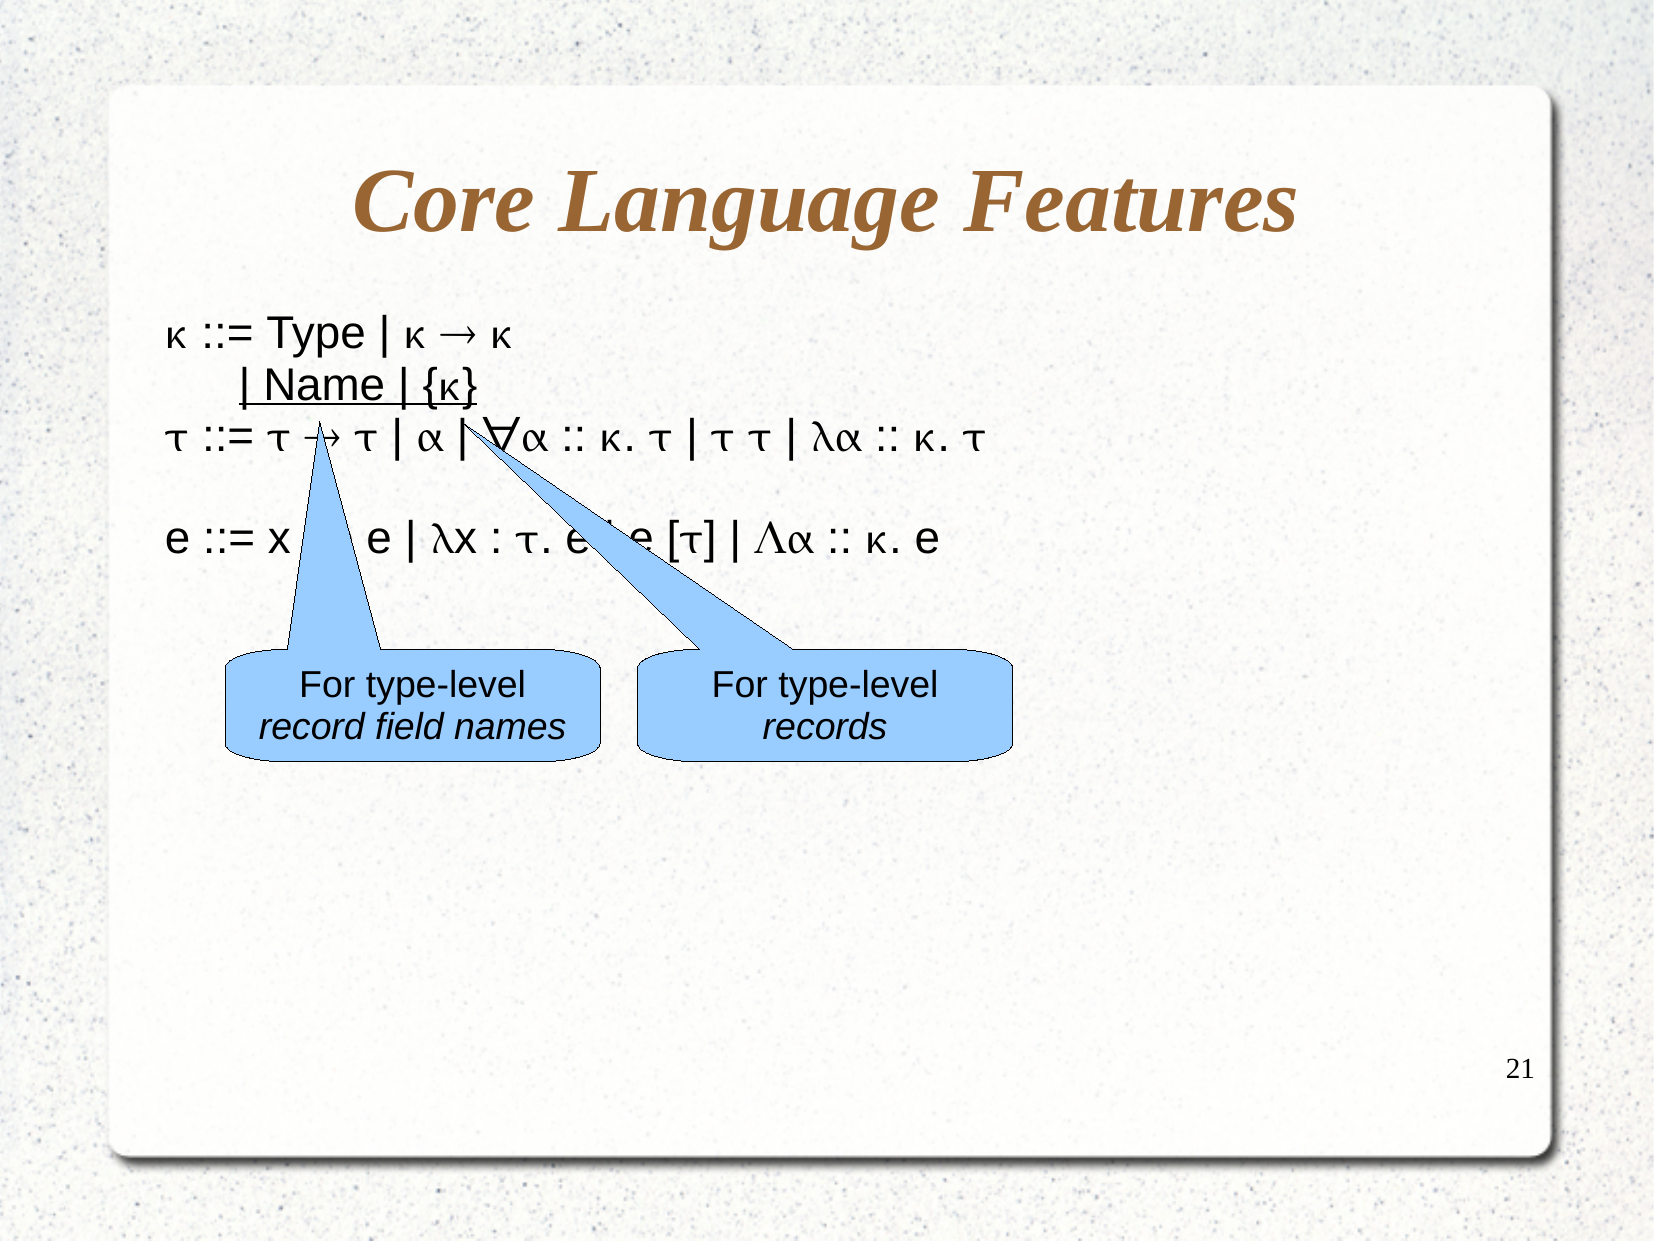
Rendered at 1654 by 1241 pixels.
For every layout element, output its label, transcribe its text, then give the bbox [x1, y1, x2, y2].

text_box  ::= Type |    | Name | {}  ::=    |  | ∀ :: .  |   |  :: .  e ::= x | e e | x : . e | e [] |  :: . e [150, 300, 1501, 657]
picture [0, 0, 1654, 1241]
text_box For type-level records [463, 423, 1013, 762]
text_box For type-level record field names [225, 421, 601, 762]
title Core Language Features [118, 104, 1536, 297]
